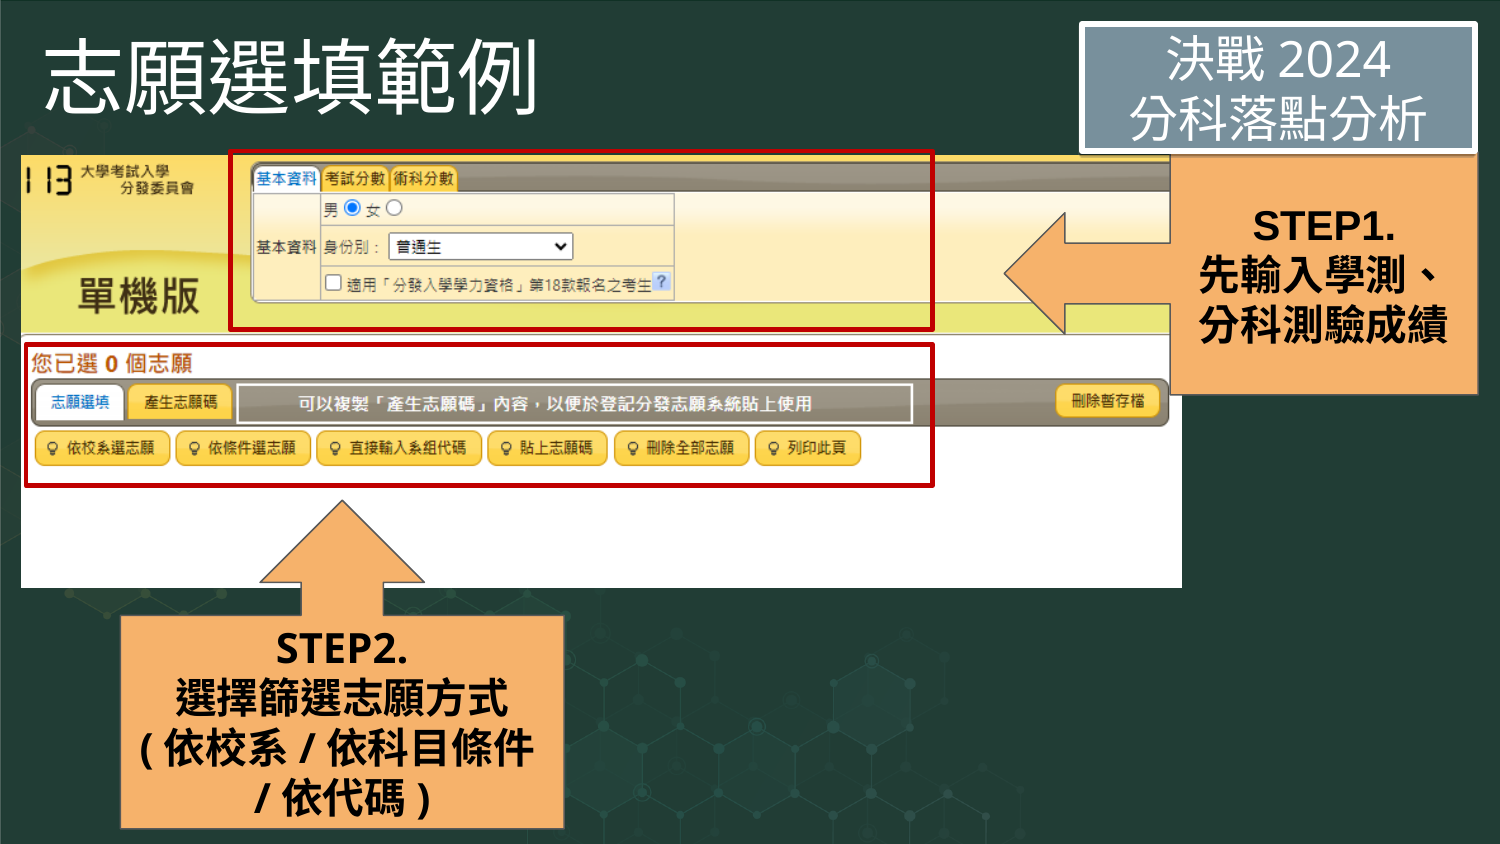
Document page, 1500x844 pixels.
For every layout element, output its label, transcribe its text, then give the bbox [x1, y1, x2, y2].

text_box 決戰2024 分科落點分析 [1081, 24, 1475, 151]
title 志願選填範例 [26, 10, 1424, 153]
text_box STEP1. 先輸入學測、分科測驗成績 [1004, 152, 1479, 395]
picture [0, 0, 1500, 844]
text_box STEP2. 選擇篩選志願方式 (依校系/依科目條件/依代碼) [120, 500, 565, 829]
